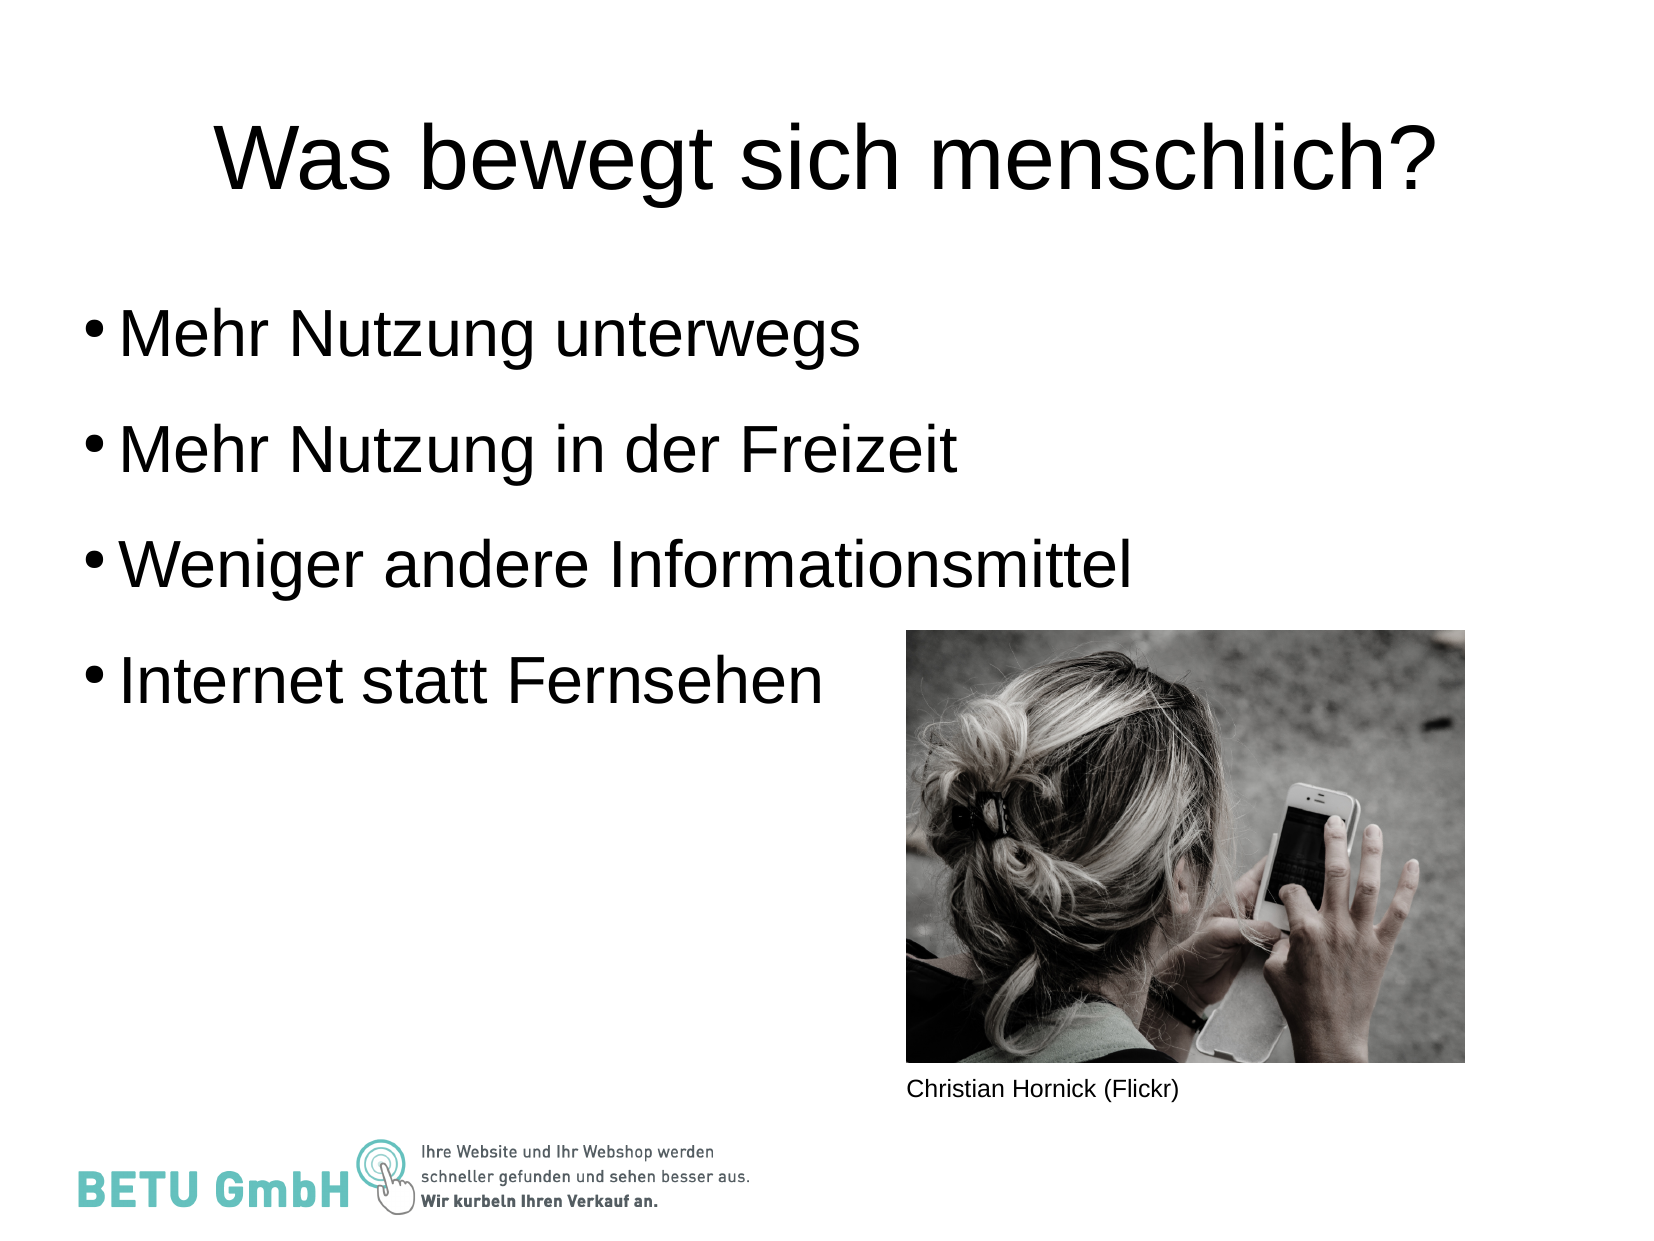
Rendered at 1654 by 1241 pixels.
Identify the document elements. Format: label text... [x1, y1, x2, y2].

text_box Mehr Nutzung unterwegs Mehr Nutzung in der Freizeit Weniger andere Informationsmittel Internet statt Fernsehen [82, 290, 1571, 1010]
picture [906, 630, 1465, 1063]
text_box Christian Hornick (Flickr) [891, 1067, 1195, 1111]
text_box Was bewegt sich menschlich? [82, 49, 1571, 257]
picture [70, 1138, 815, 1216]
